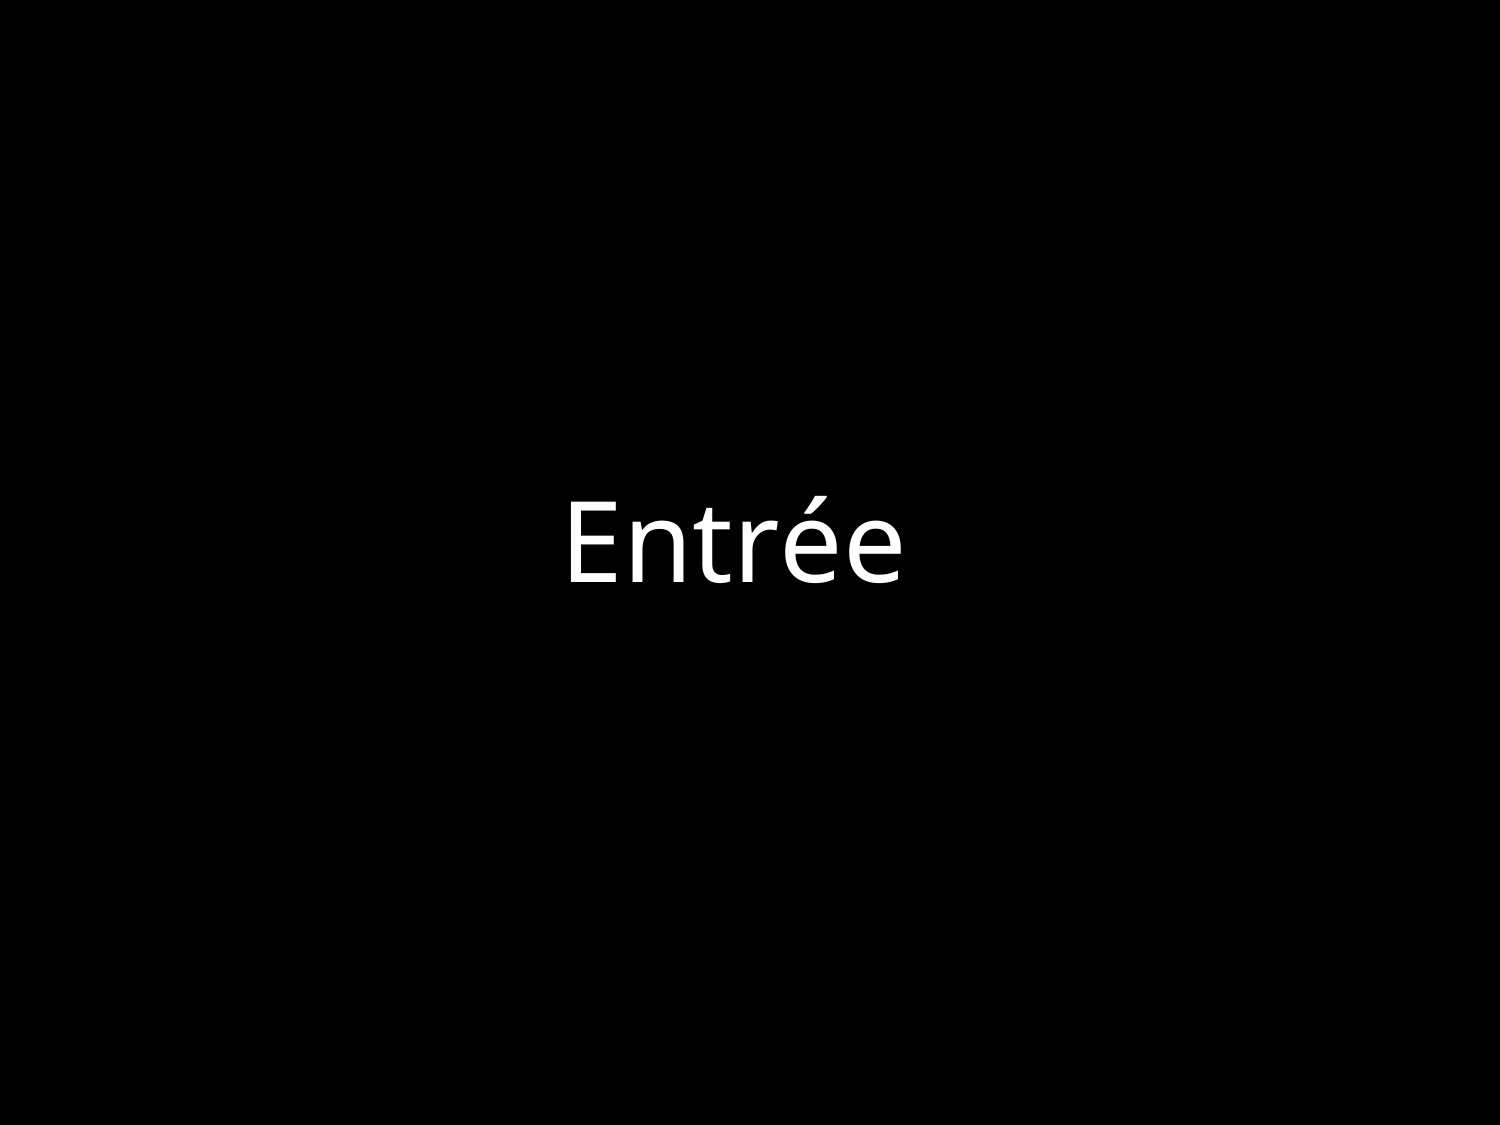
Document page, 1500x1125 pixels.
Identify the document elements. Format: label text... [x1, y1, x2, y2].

text_box Entrée [0, 420, 1500, 945]
